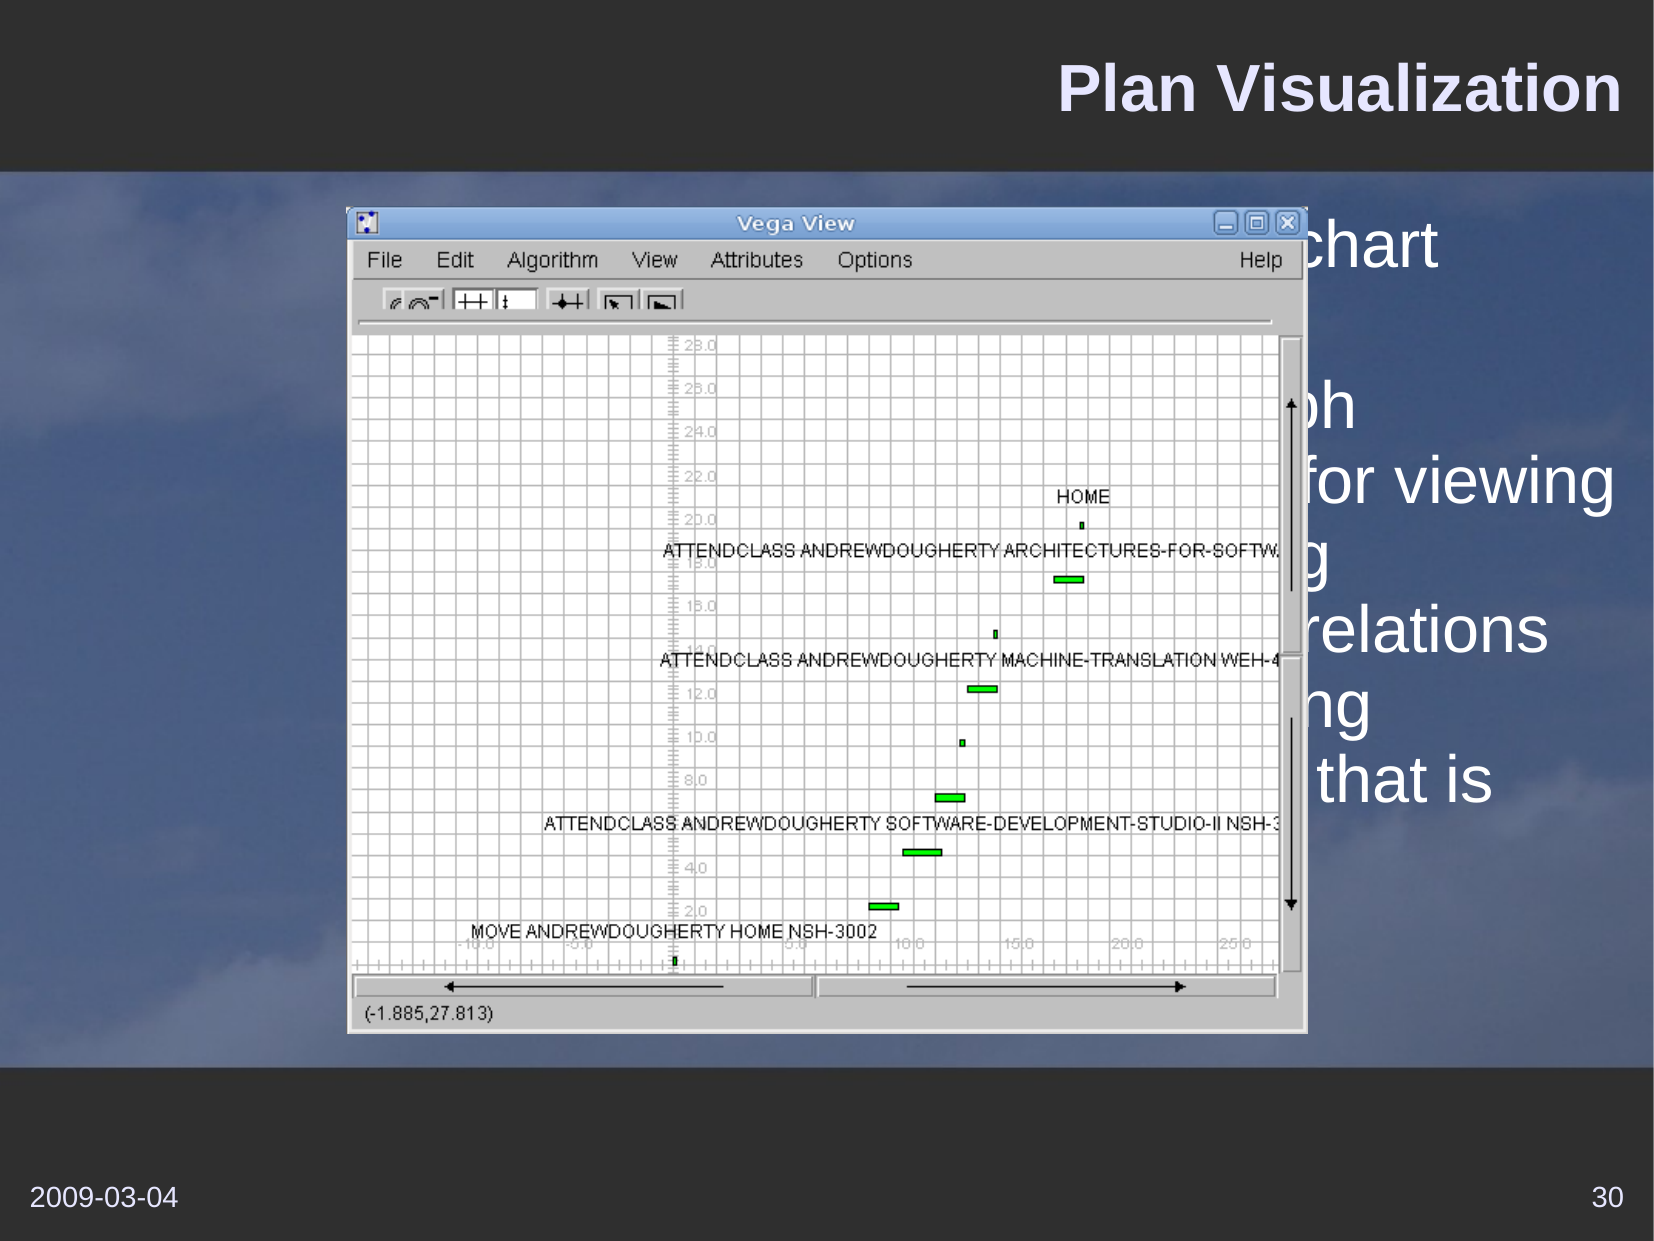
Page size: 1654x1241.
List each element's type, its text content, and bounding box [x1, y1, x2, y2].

title Plan Visualization [29, 29, 1625, 148]
picture [0, 0, 1654, 1241]
list Use a Gantt chart visualizer Use free graph visualization for viewing / manipulating dependency relations (currently using Ubigraph but that is non-free) [1241, 206, 1625, 1034]
